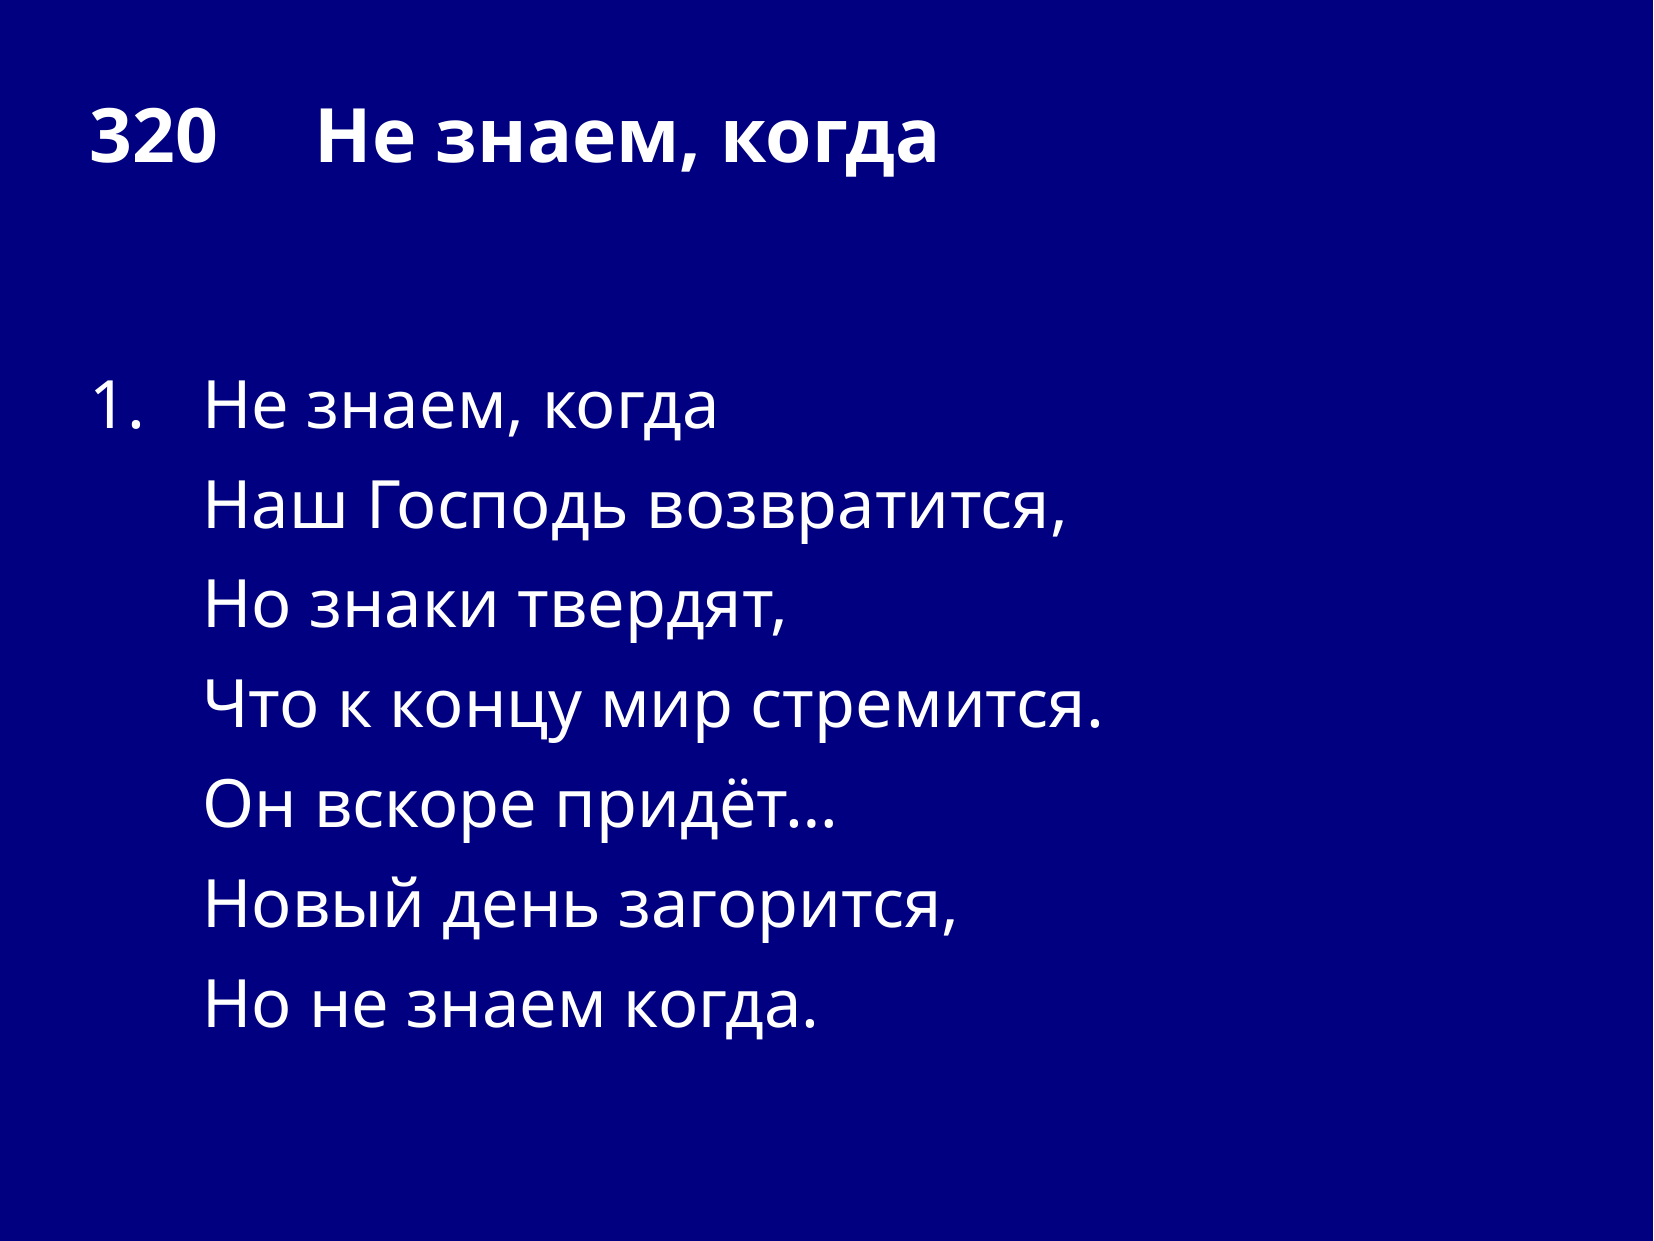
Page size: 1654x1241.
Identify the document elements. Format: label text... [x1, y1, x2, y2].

text_box 320 Не знаем, когда [75, 75, 1576, 188]
text_box 1. Не знаем, когда Наш Господь возвратится, Но знаки твердят, Что к концу мир стремится. Он вскоре придёт… Новый день загорится, Но не знаем когда. [75, 188, 1576, 1163]
